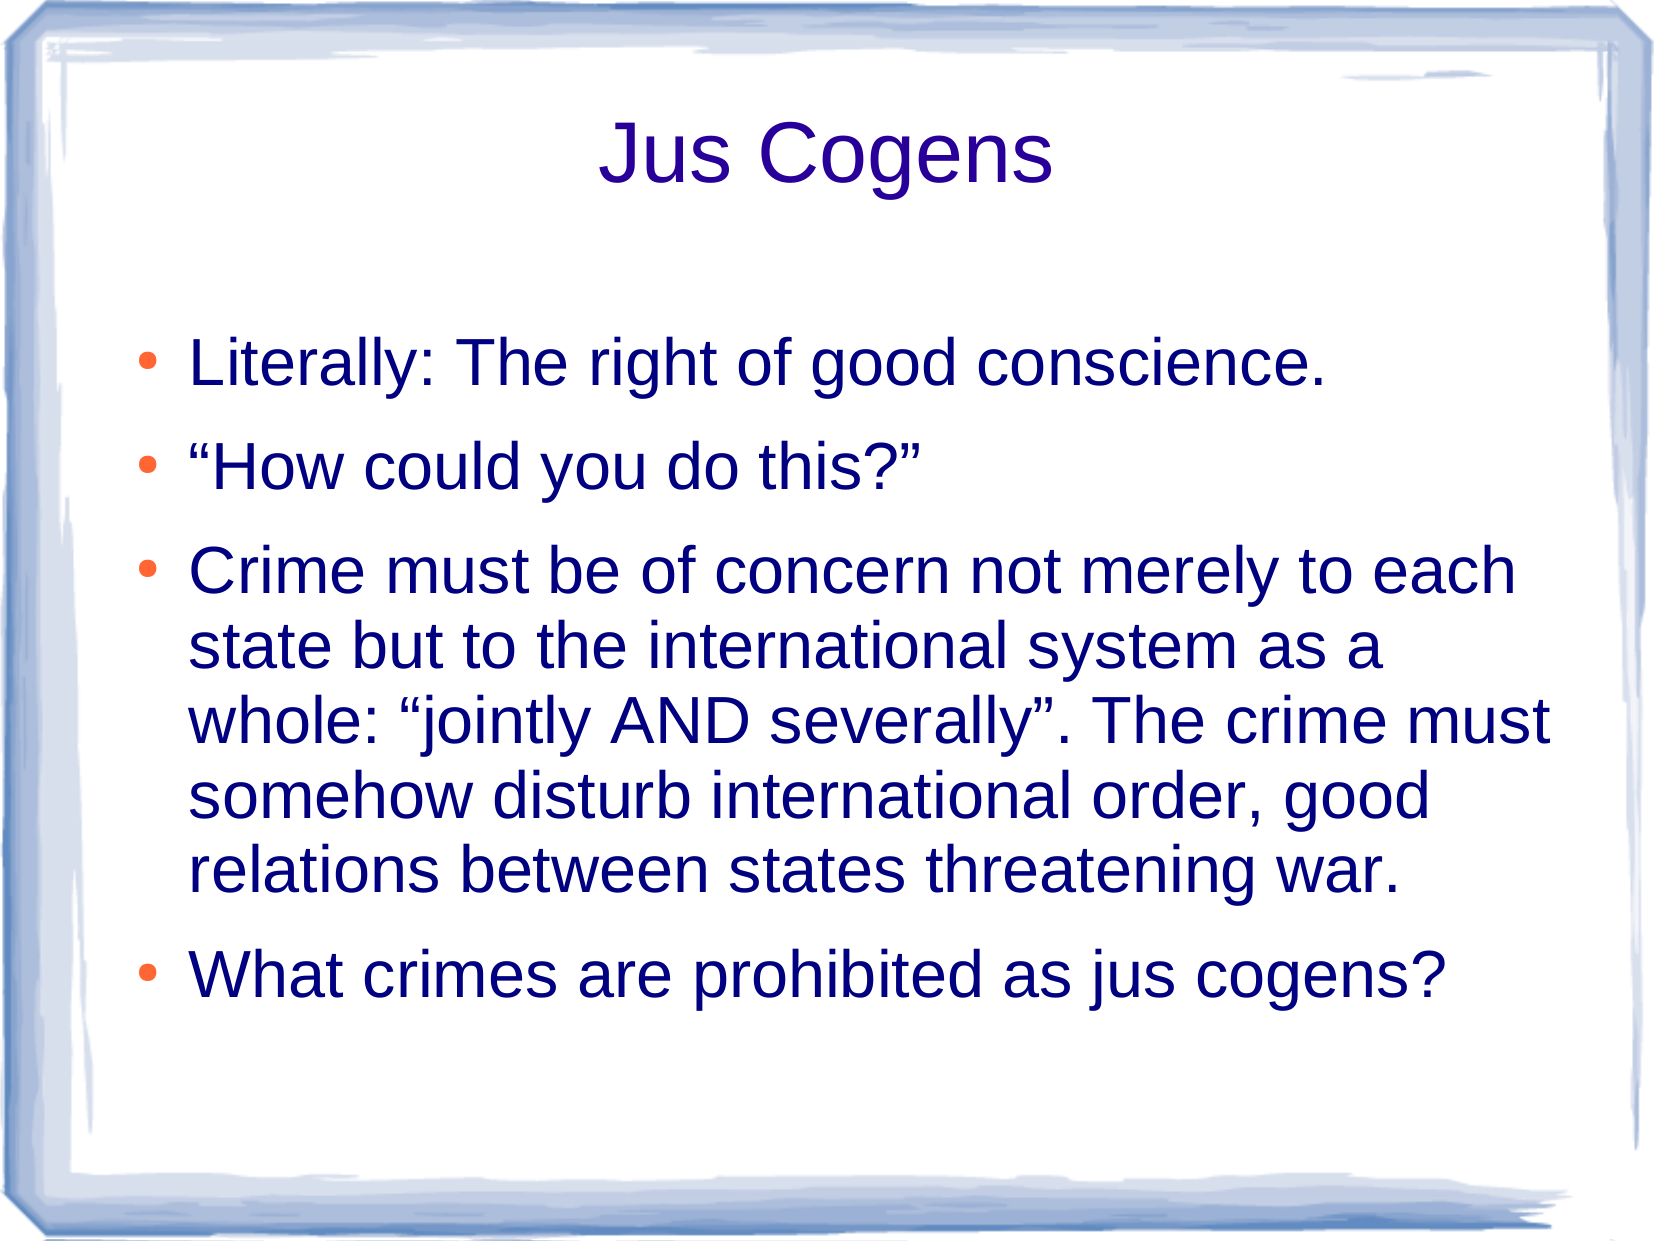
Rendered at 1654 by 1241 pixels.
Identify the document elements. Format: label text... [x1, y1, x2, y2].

title Jus Cogens [82, 49, 1571, 257]
list Literally: The right of good conscience. “How could you do this?” Crime must be of concern not merely to each state but to the international system as a whole: “jointly AND severally”. The crime must somehow disturb international order, good relations between states threatening war. What crimes are prohibited as jus cogens? [118, 324, 1571, 1012]
picture [0, 0, 1654, 1241]
